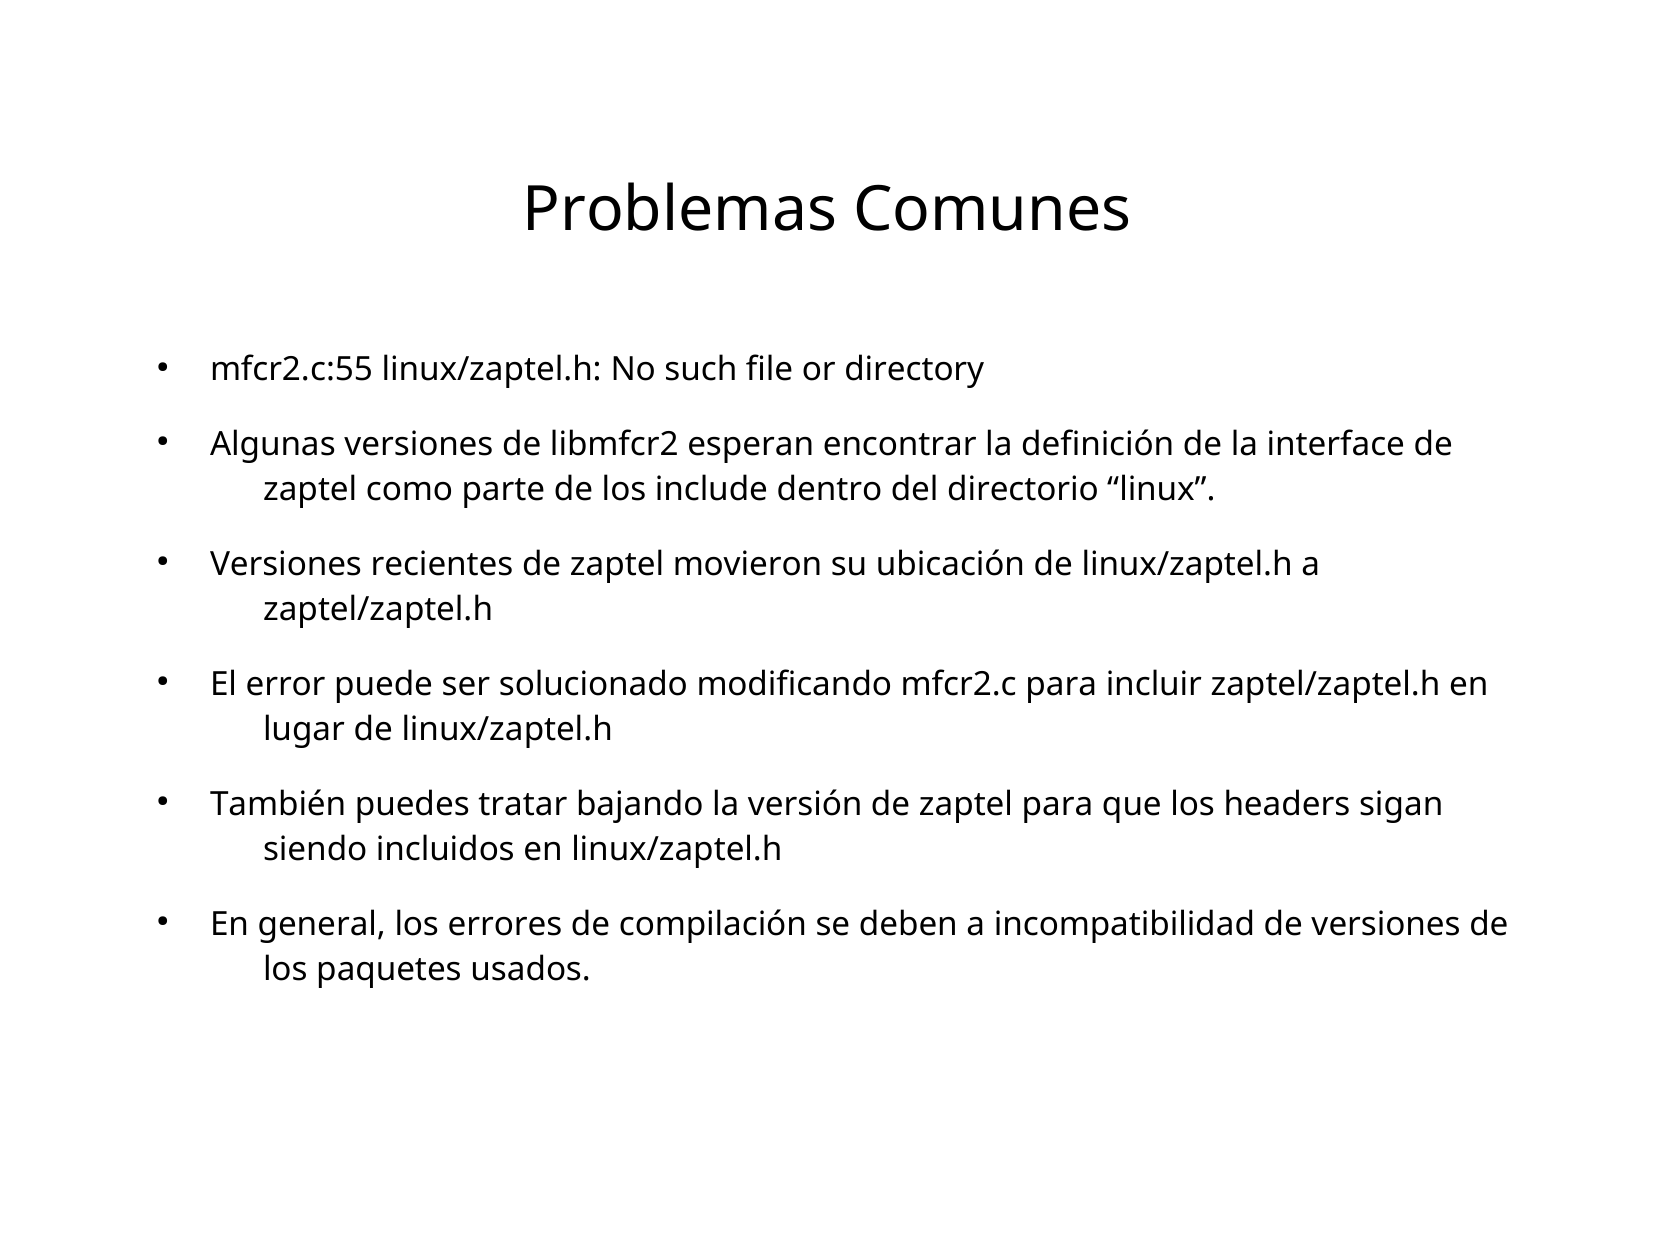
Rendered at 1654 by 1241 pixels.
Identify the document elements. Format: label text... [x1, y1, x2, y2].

list mfcr2.c:55 linux/zaptel.h: No such file or directory Algunas versiones de libmfcr2 esperan encontrar la definición de la interface de zaptel como parte de los include dentro del directorio “linux”. Versiones recientes de zaptel movieron su ubicación de linux/zaptel.h a zaptel/zaptel.h El error puede ser solucionado modificando mfcr2.c para incluir zaptel/zaptel.h en lugar de linux/zaptel.h También puedes tratar bajando la versión de zaptel para que los headers sigan siendo incluidos en linux/zaptel.h En general, los errores de compilación se deben a incompatibilidad de versiones de los paquetes usados. [121, 344, 1534, 1127]
title Problemas Comunes [121, 102, 1534, 311]
